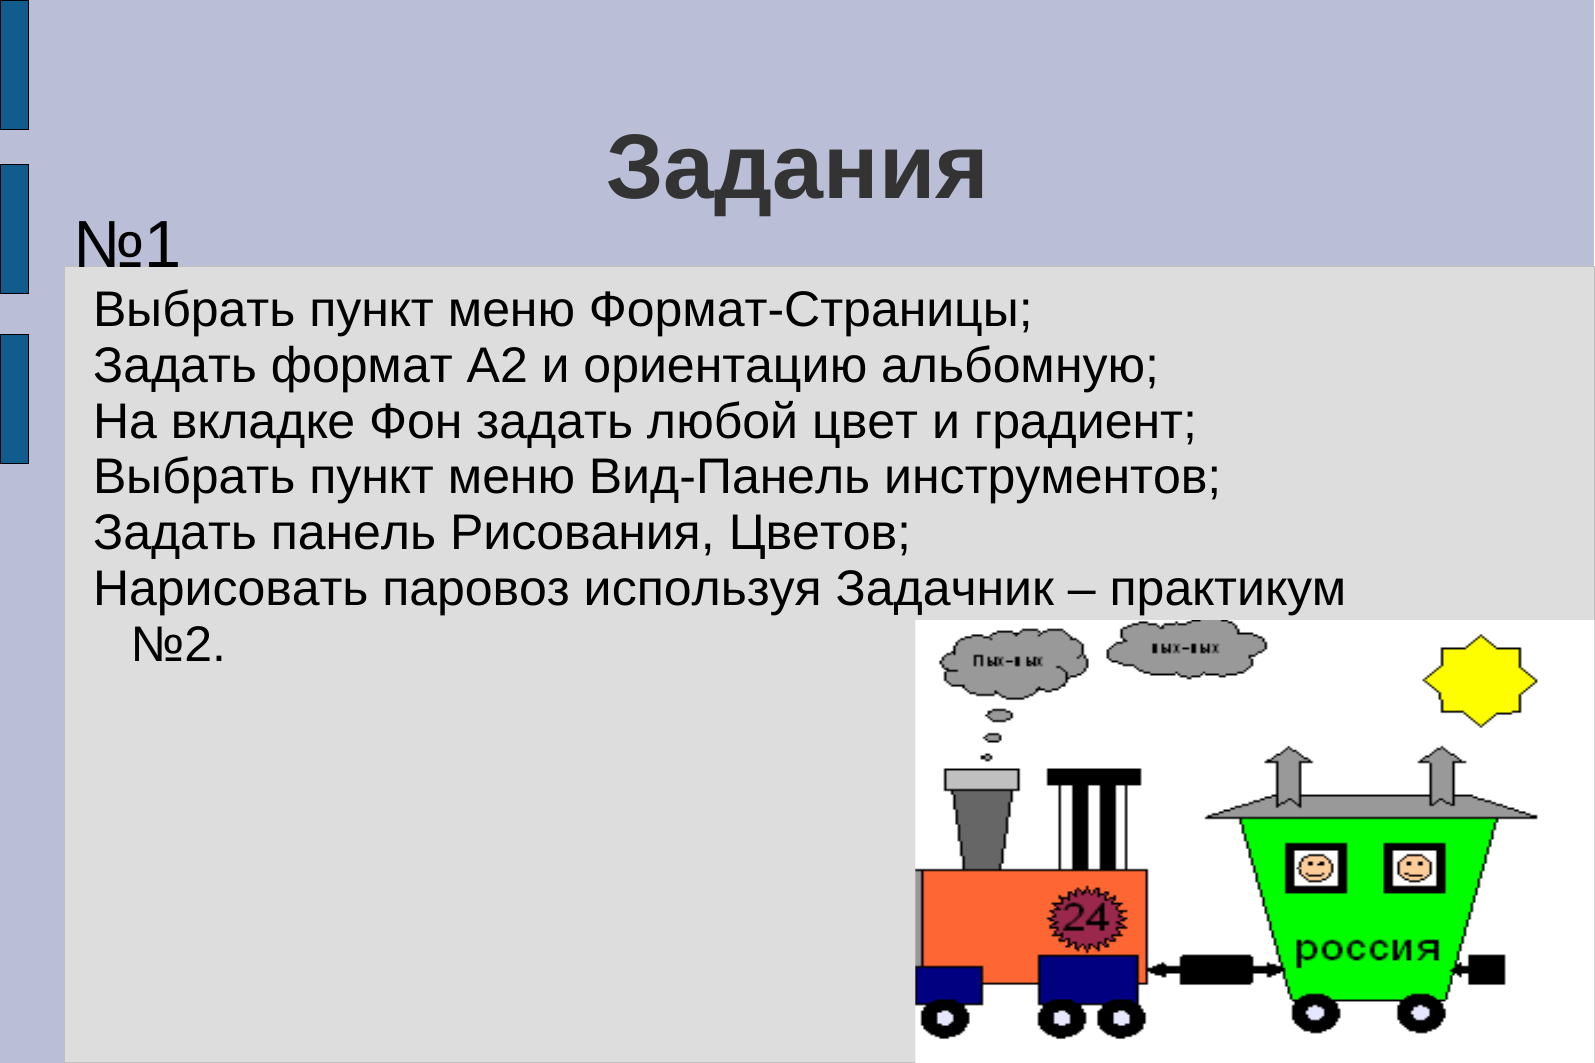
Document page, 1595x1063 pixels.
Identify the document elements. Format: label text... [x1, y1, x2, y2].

list №1 Выбрать пункт меню Формат-Страницы; Задать формат А2 и ориентацию альбомную; На вкладке Фон задать любой цвет и градиент; Выбрать пункт меню Вид-Панель инструментов; Задать панель Рисования, Цветов; Нарисовать паровоз используя Задачник – практикум №2. [55, 206, 1418, 729]
picture [915, 620, 1595, 1063]
title Задания [117, 78, 1479, 256]
